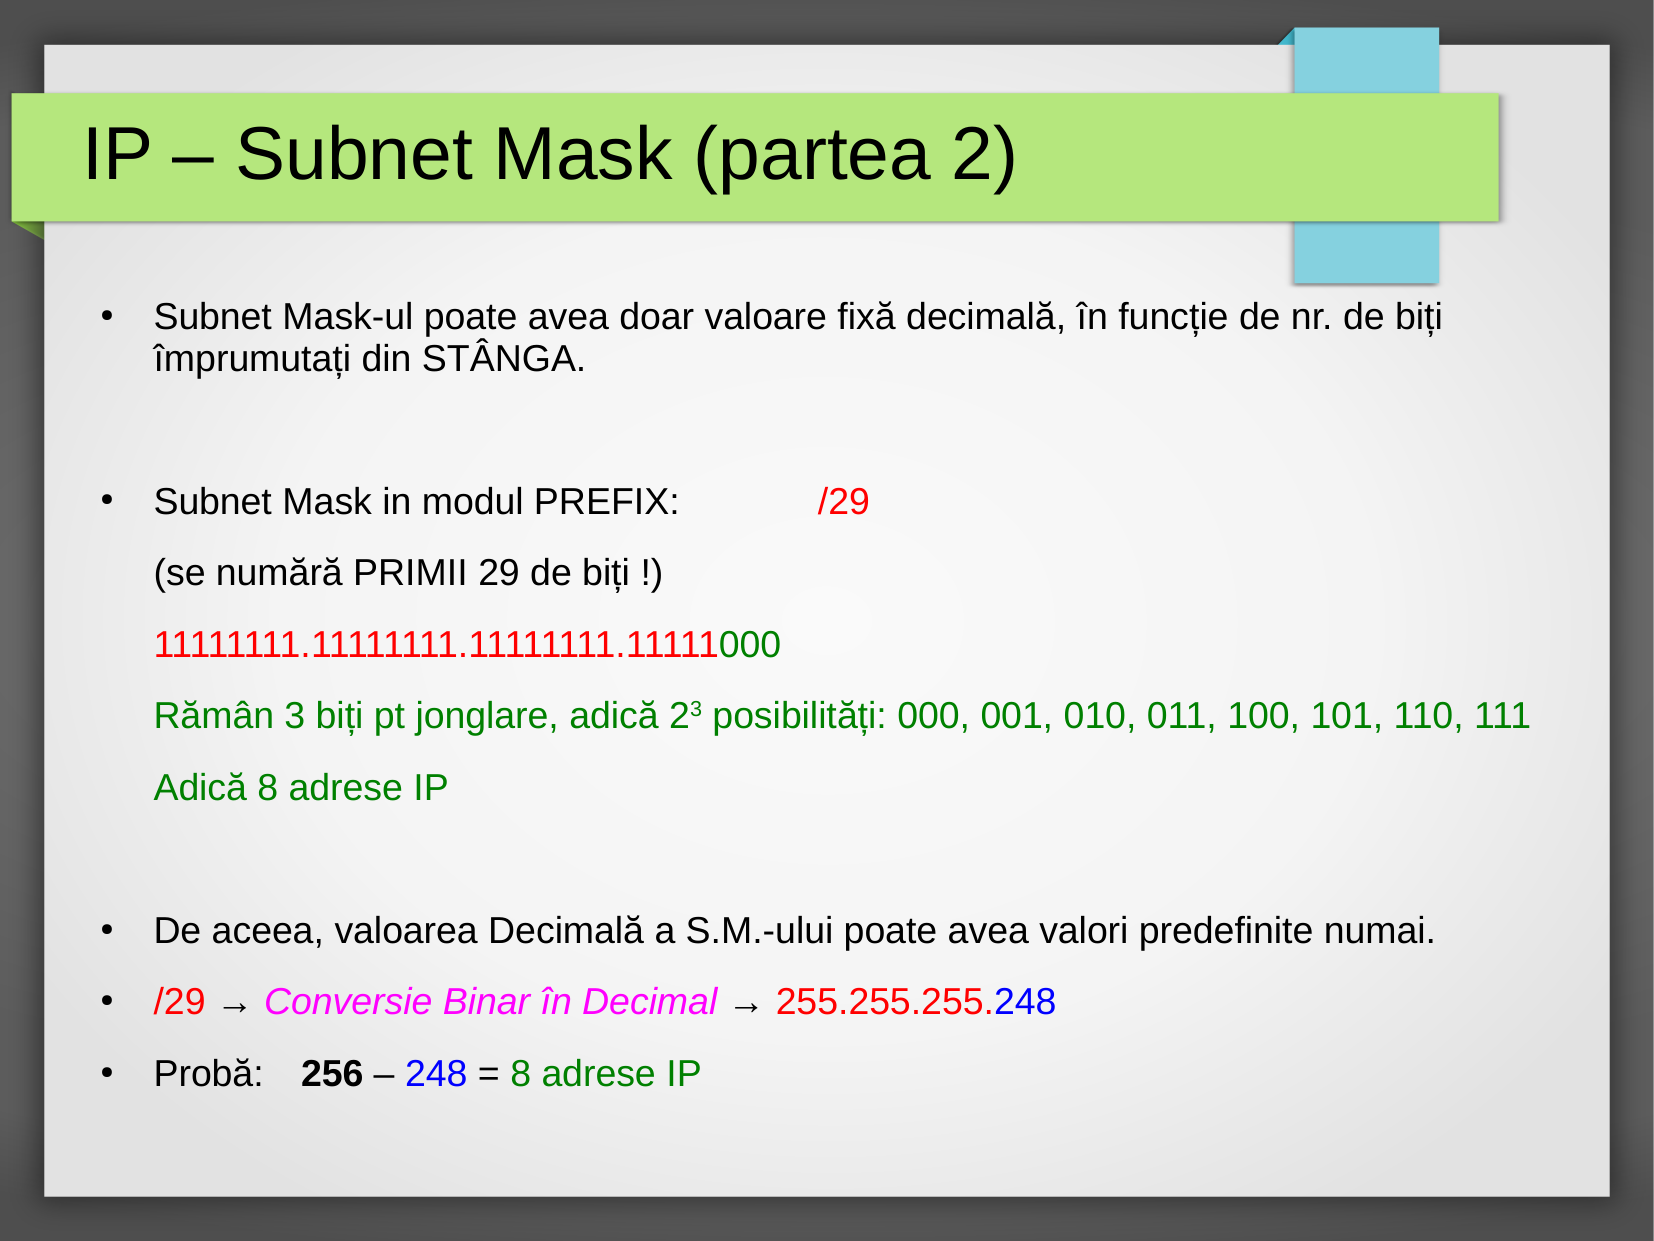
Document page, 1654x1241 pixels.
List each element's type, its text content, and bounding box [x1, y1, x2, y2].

title IP – Subnet Mask (partea 2) [82, 94, 1264, 213]
list Subnet Mask-ul poate avea doar valoare fixă decimală, în funcție de nr. de biți împrumutați din STÂNGA. Subnet Mask in modul PREFIX: /29 (se numără PRIMII 29 de biți !) 11111111.11111111.11111111.11111000 Rămân 3 biți pt jonglare, adică 23 posibilități: 000, 001, 010, 011, 100, 101, 110, 111 Adică 8 adrese IP De aceea, valoarea Decimală a S.M.-ului poate avea valori predefinite numai. /29 → Conversie Binar în Decimal → 255.255.255.248 Probă: 256 – 248 = 8 adrese IP [82, 295, 1571, 1182]
picture [0, 0, 1654, 1241]
